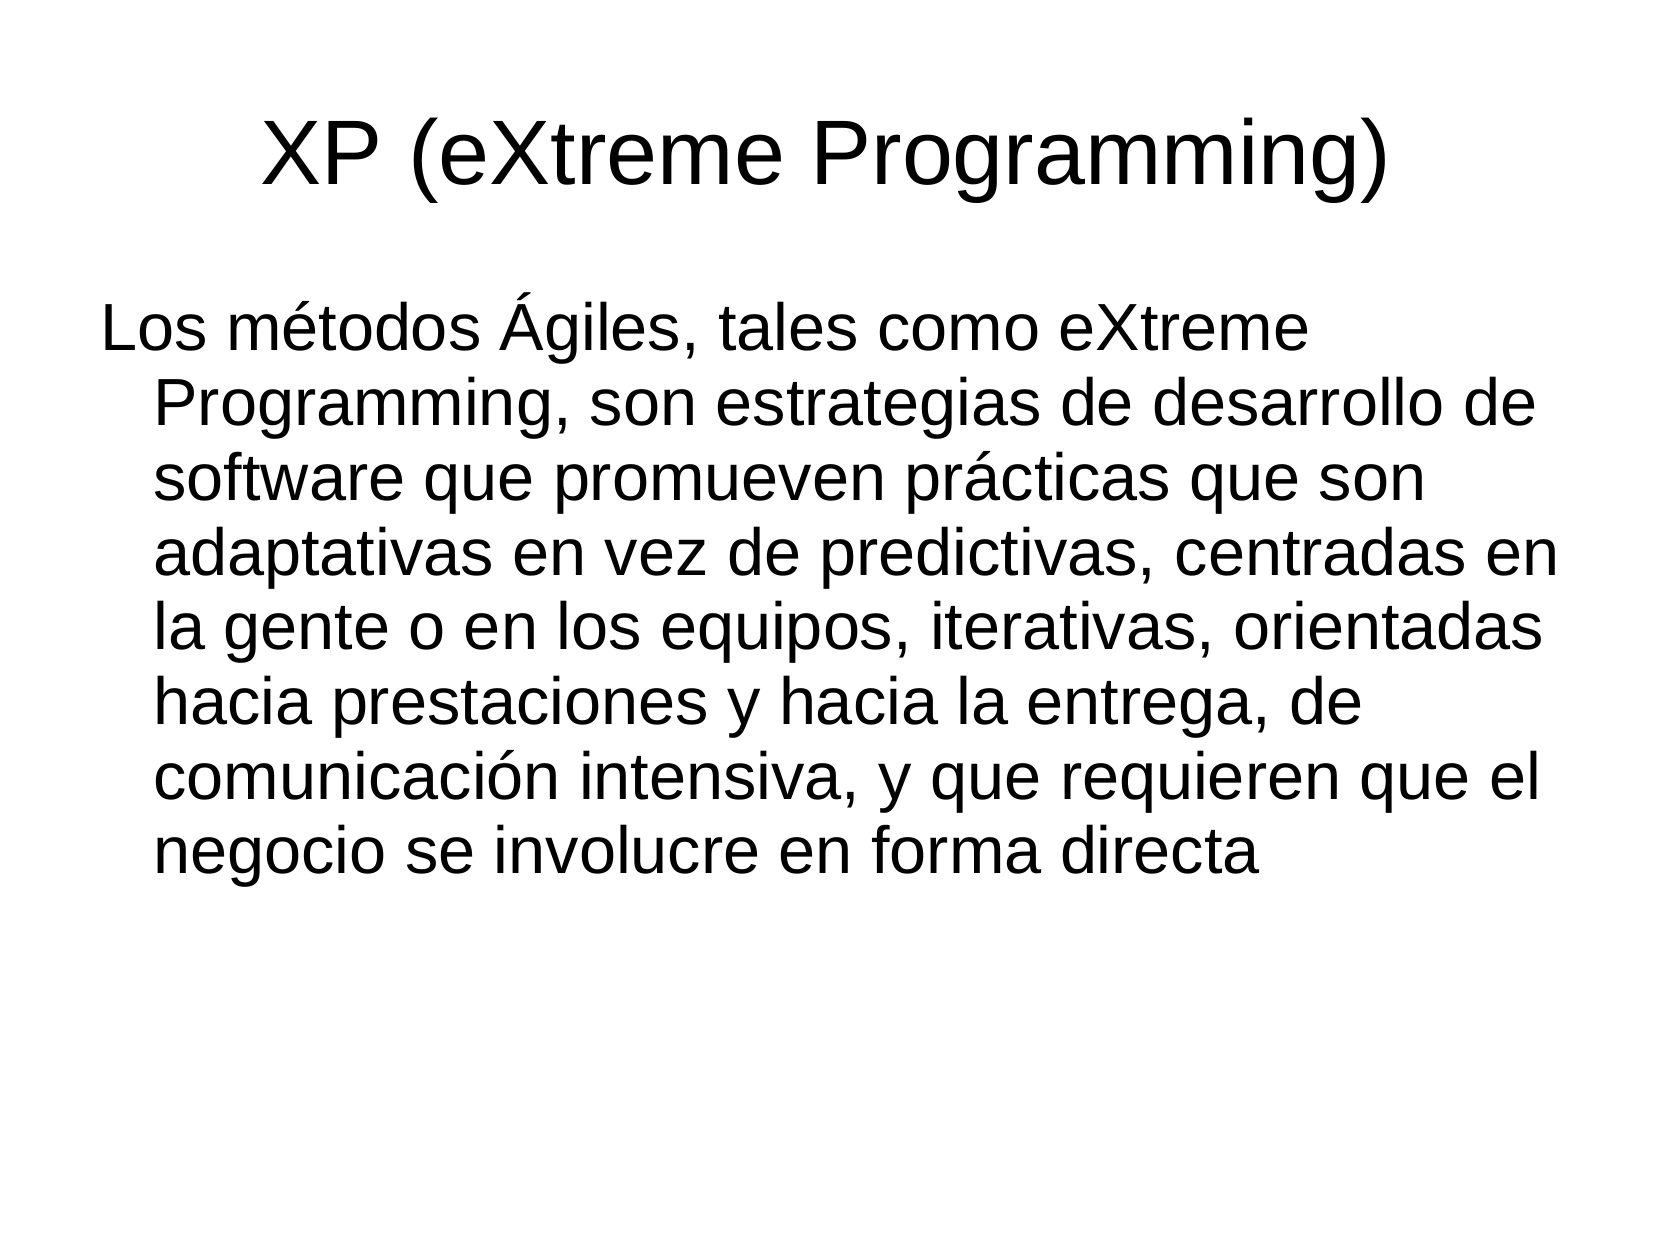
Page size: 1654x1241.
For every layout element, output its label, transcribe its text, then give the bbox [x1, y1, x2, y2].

title XP (eXtreme Programming) [82, 49, 1571, 257]
list Los métodos Ágiles, tales como eXtreme Programming, son estrategias de desarrollo de software que promueven prácticas que son adaptativas en vez de predictivas, centradas en la gente o en los equipos, iterativas, orientadas hacia prestaciones y hacia la entrega, de comunicación intensiva, y que requieren que el negocio se involucre en forma directa [82, 290, 1571, 1094]
